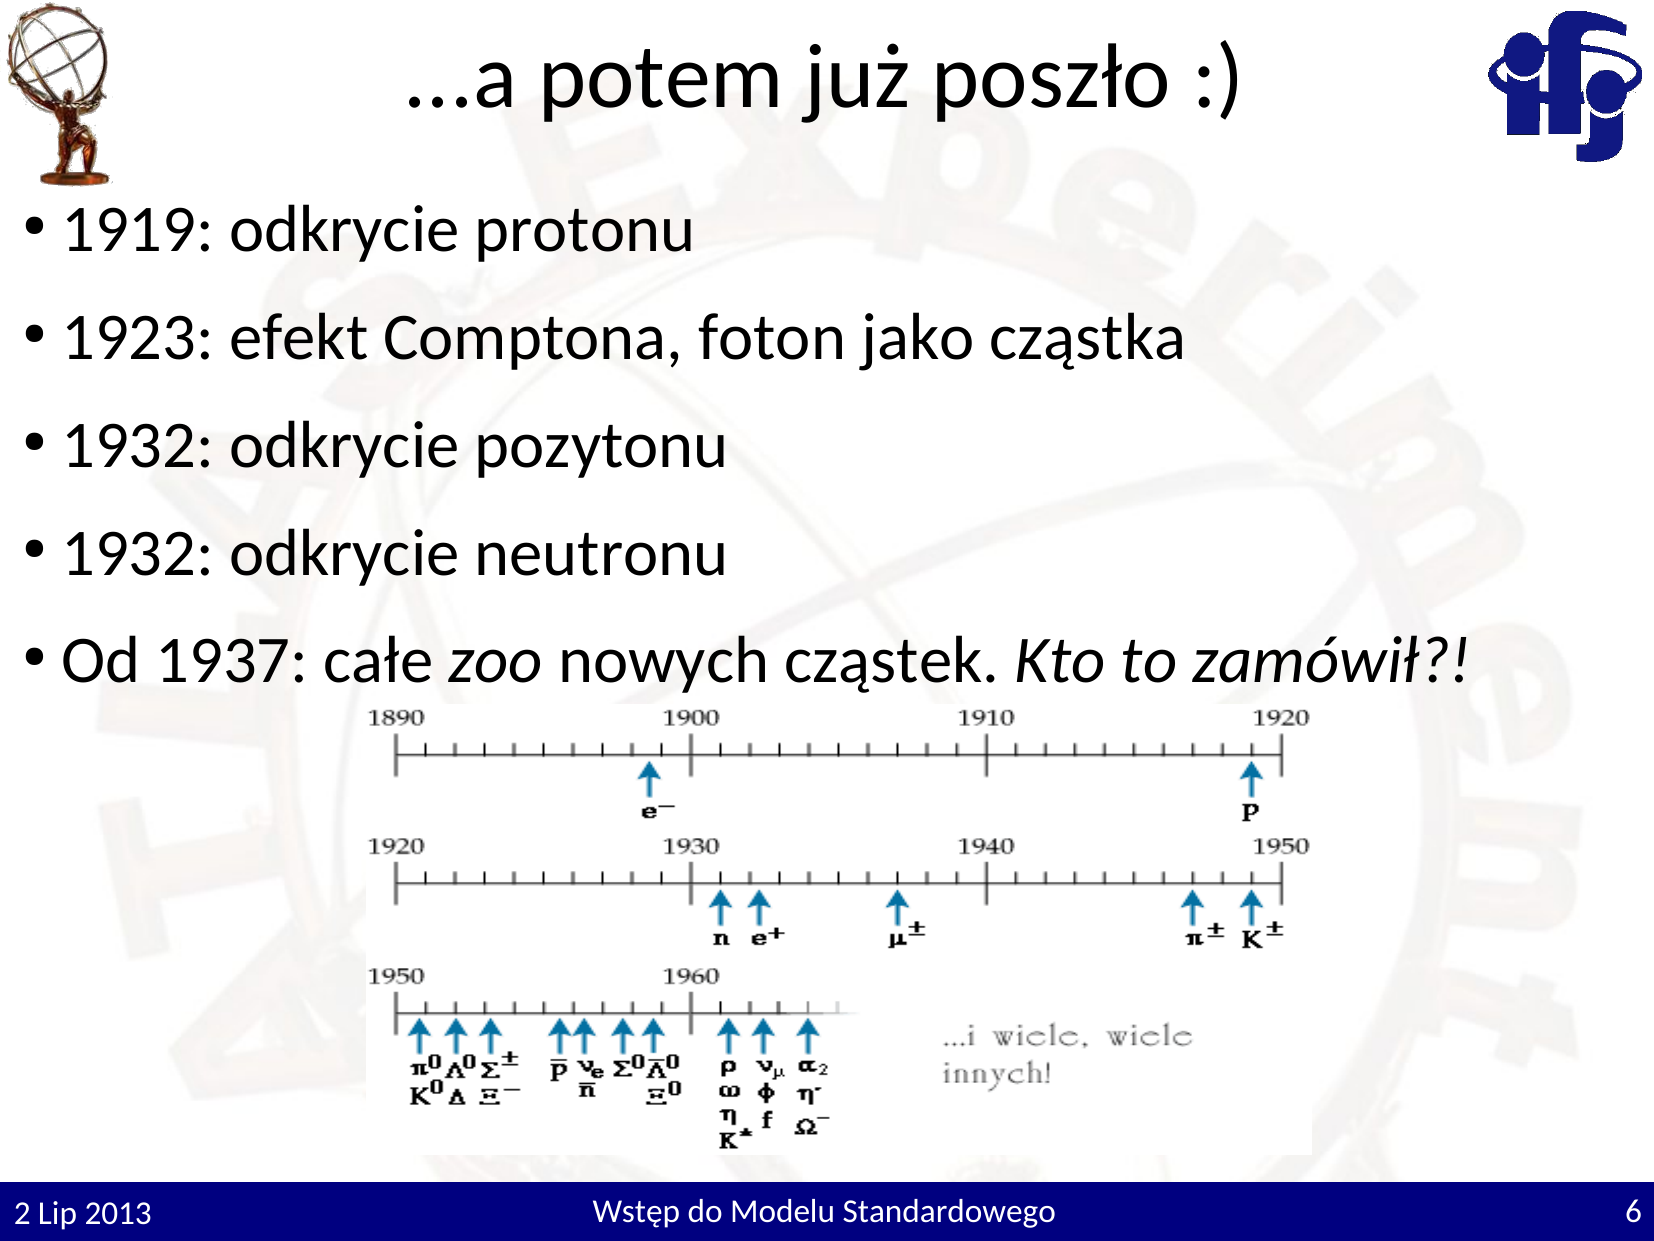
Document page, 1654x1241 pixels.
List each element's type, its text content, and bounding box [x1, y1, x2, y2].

picture [0, 0, 1654, 1182]
title ...a potem już poszło :) [75, 0, 1575, 150]
list 1919: odkrycie protonu 1923: efekt Comptona, foton jako cząstka 1932: odkrycie pozytonu 1932: odkrycie neutronu Od 1937: całe zoo nowych cząstek. Kto to zamówił?! [19, 187, 1636, 1171]
